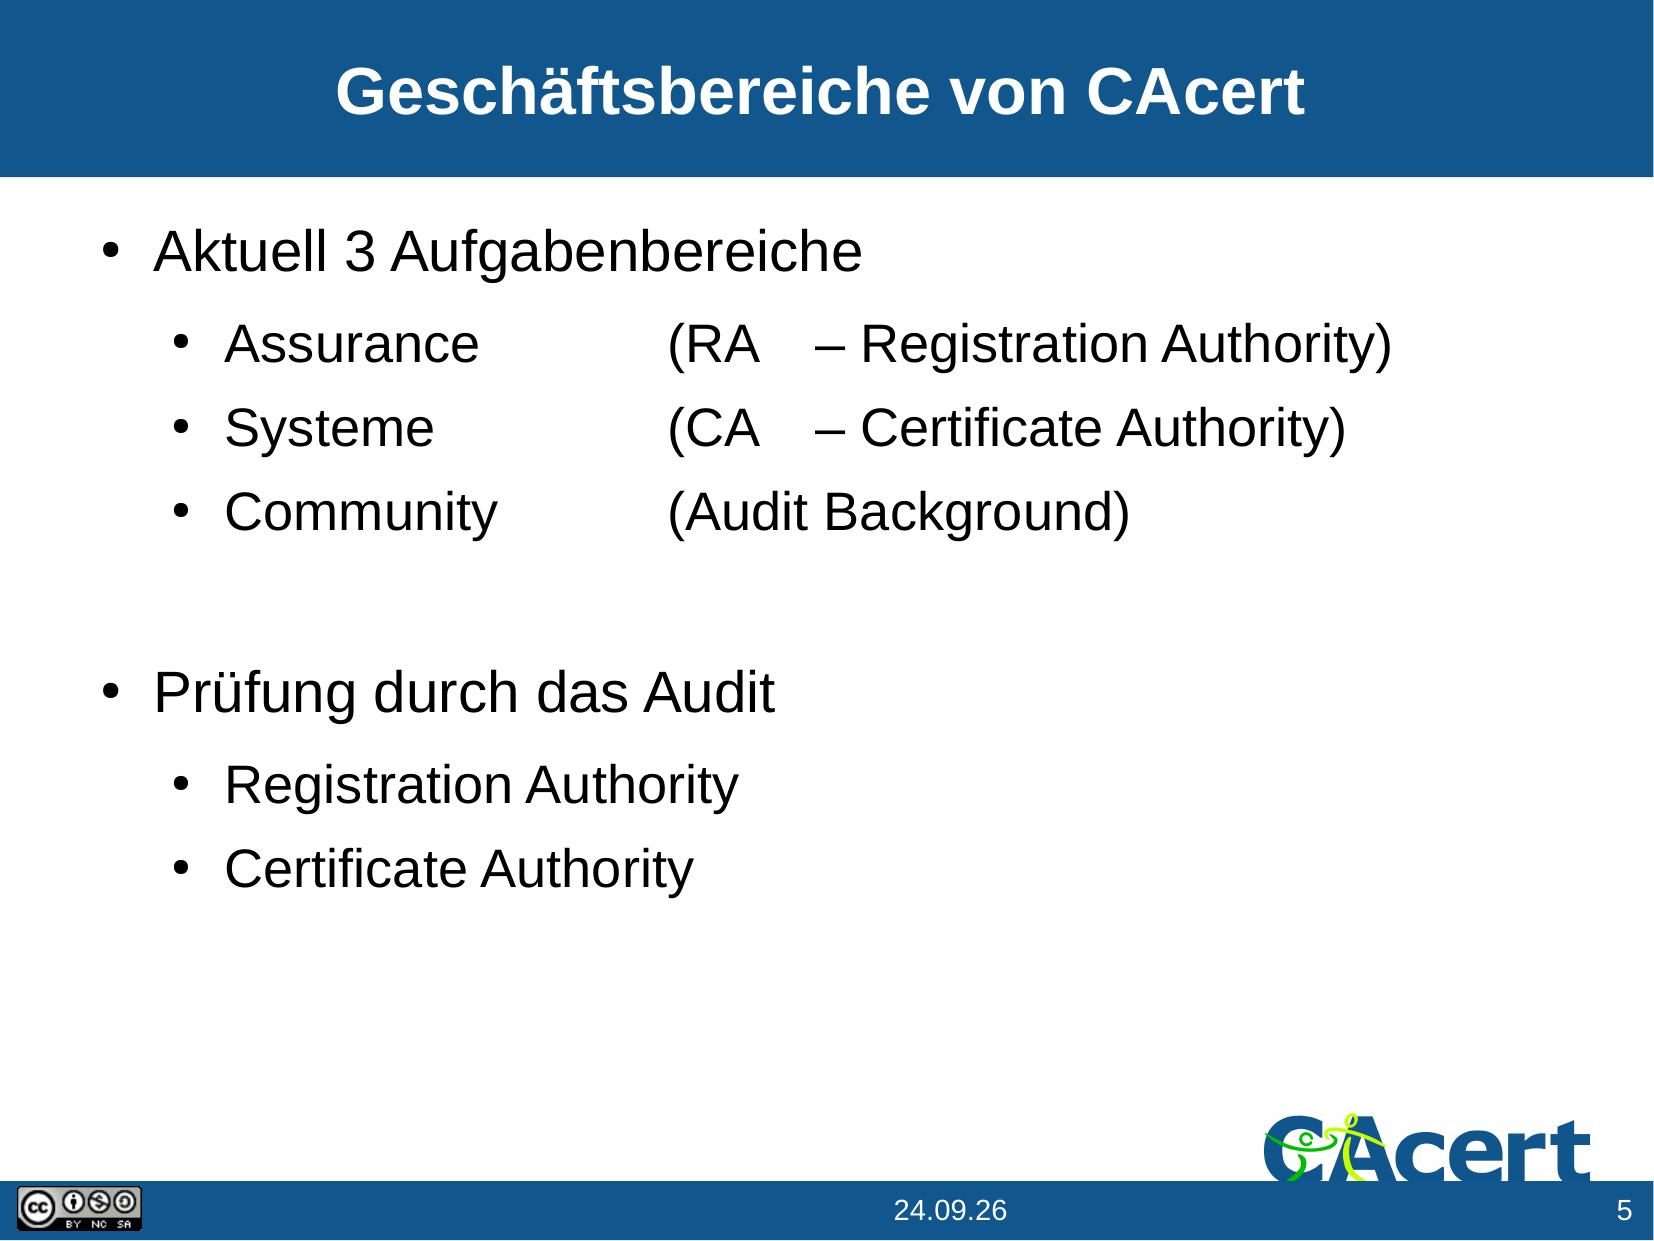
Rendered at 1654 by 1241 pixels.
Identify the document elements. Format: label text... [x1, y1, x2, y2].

picture [17, 1186, 142, 1231]
picture [1263, 1112, 1591, 1181]
title Geschäftsbereiche von CAcert [76, 17, 1565, 166]
list Aktuell 3 Aufgabenbereiche Assurance (RA – Registration Authority) Systeme (CA – Certificate Authority) Community (Audit Background) Prüfung durch das Audit Registration Authority Certificate Authority [82, 218, 1571, 1077]
